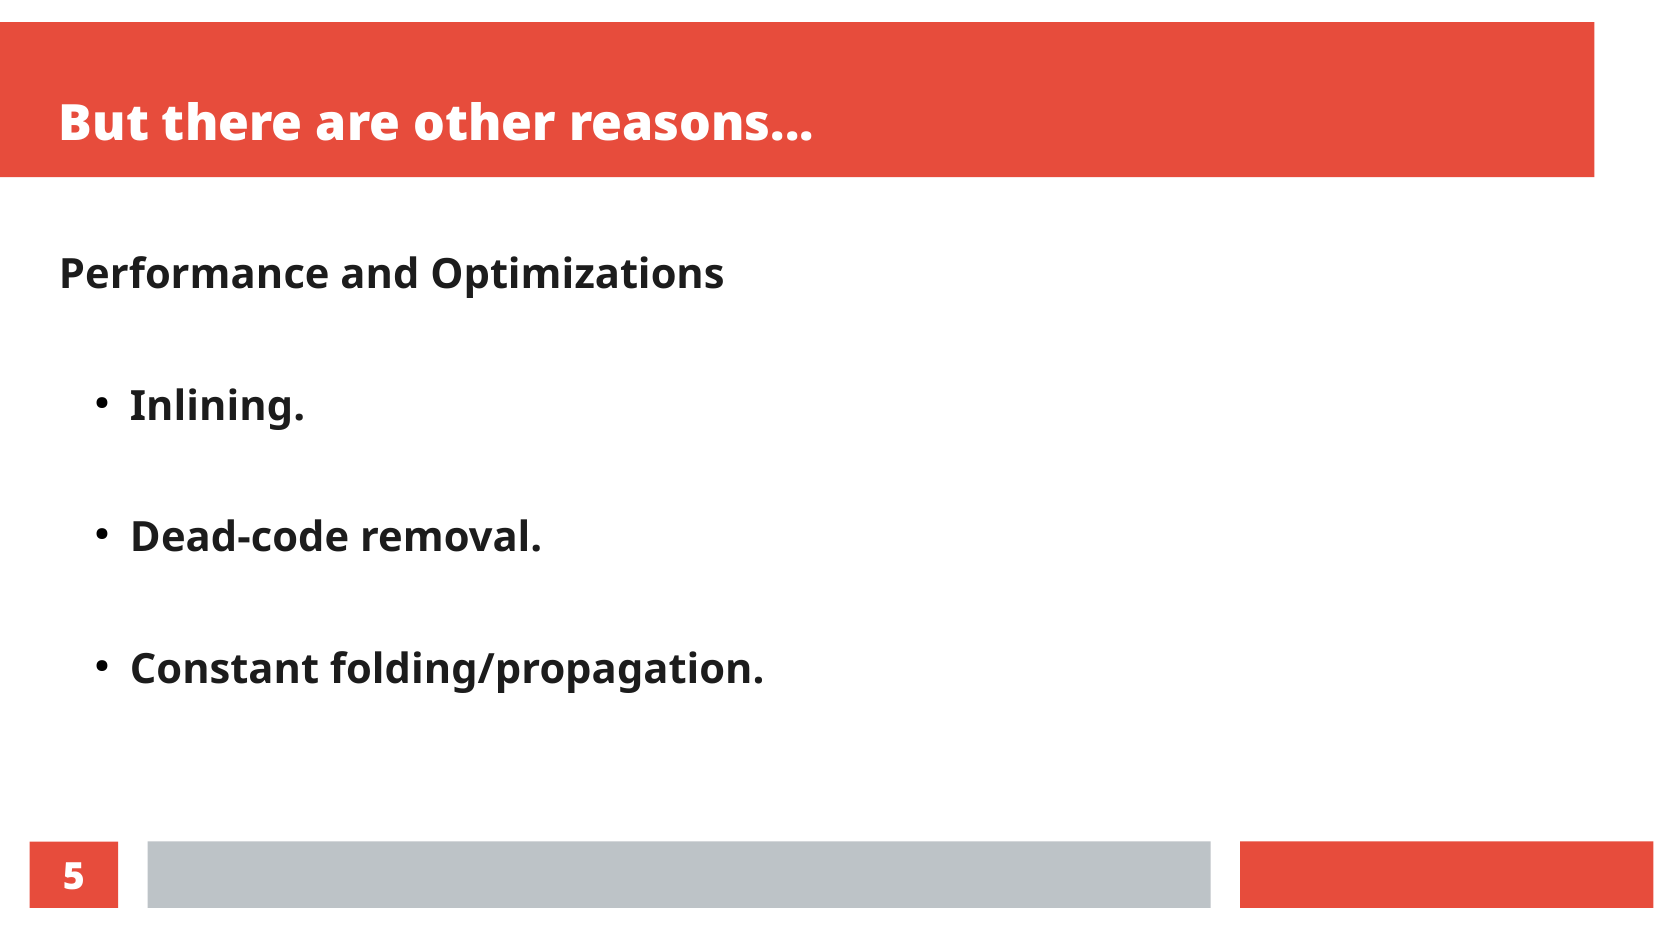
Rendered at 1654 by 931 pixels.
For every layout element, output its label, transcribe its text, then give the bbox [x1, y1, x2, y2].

title But there are other reasons... [59, 44, 1595, 156]
list Performance and Optimizations Inlining. Dead-code removal. Constant folding/propagation. [59, 243, 1565, 820]
